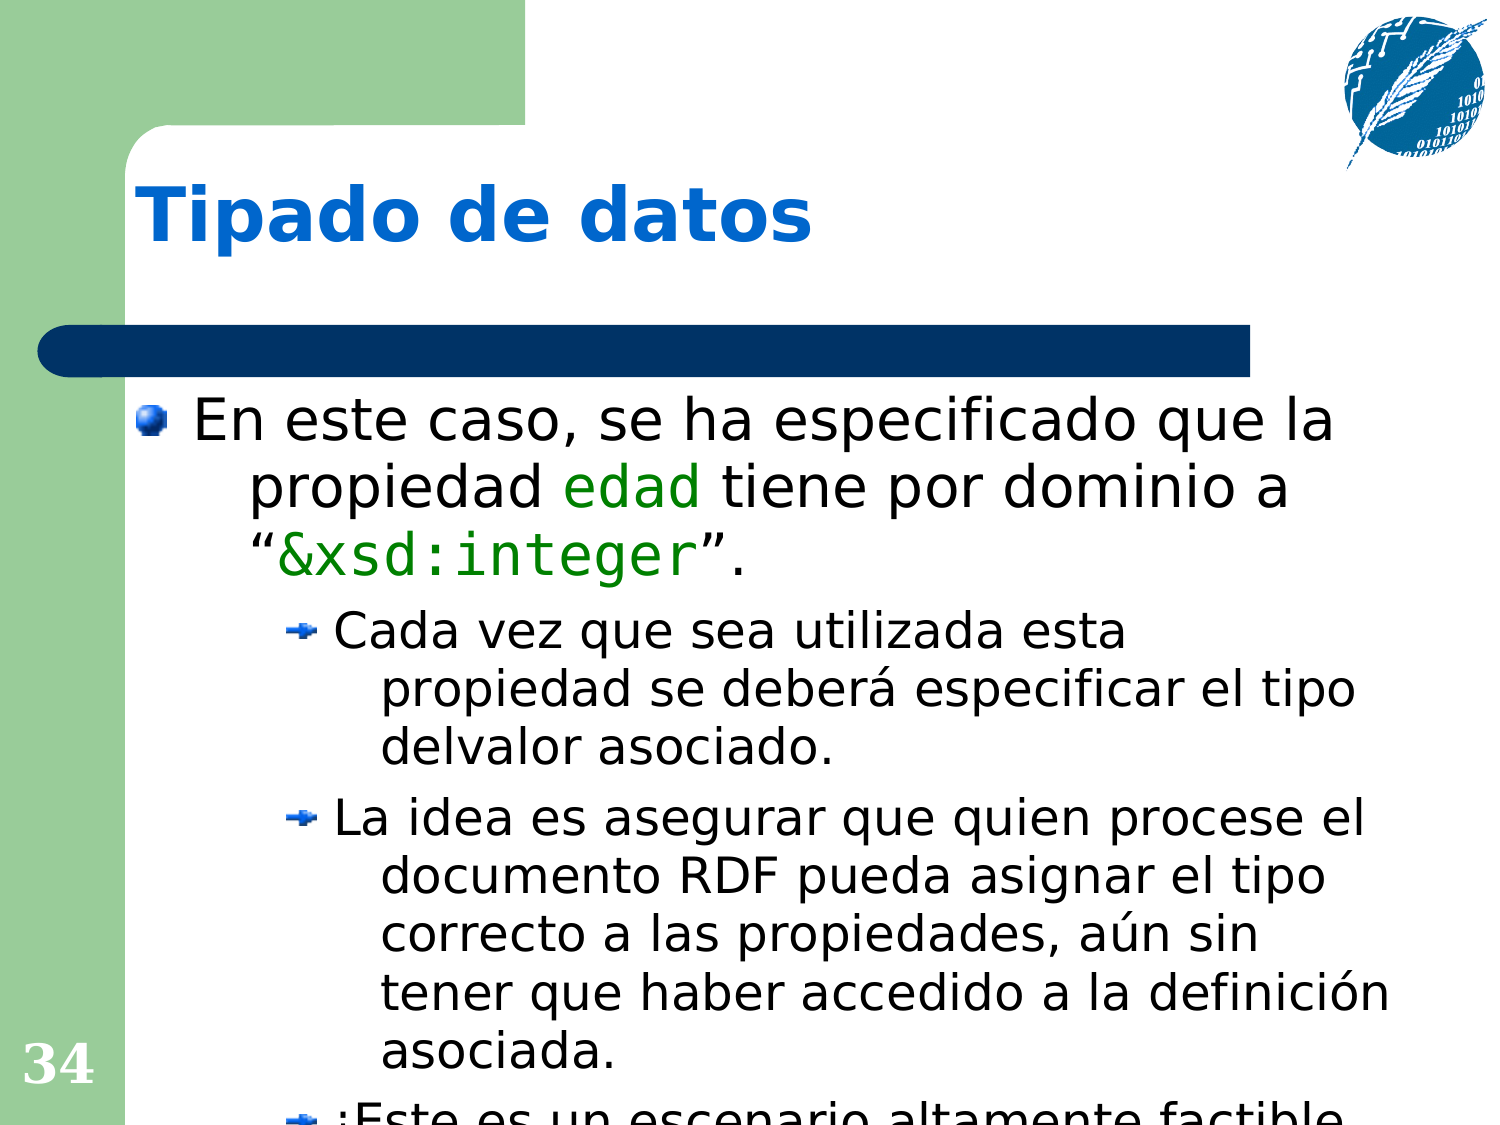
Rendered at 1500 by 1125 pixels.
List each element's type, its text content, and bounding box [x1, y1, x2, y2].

picture [1436, 127, 1450, 136]
title Tipado de datos [135, 135, 1412, 301]
picture [1427, 138, 1431, 148]
picture [286, 1114, 317, 1125]
list En este caso, se ha especificado que la propiedad edad tiene por dominio a “&xsd:integer”. Cada vez que sea utilizada esta propiedad se deberá especificar el tipo delvalor asociado. La idea es asegurar que quien procese el documento RDF pueda asignar el tipo correcto a las propiedades, aún sin tener que haber accedido a la definición asociada. ¡Este es un escenario altamente factible en el marco de la web! [136, 386, 1399, 1096]
picture [1416, 140, 1425, 149]
picture [1433, 139, 1440, 147]
picture [1341, 15, 1487, 172]
